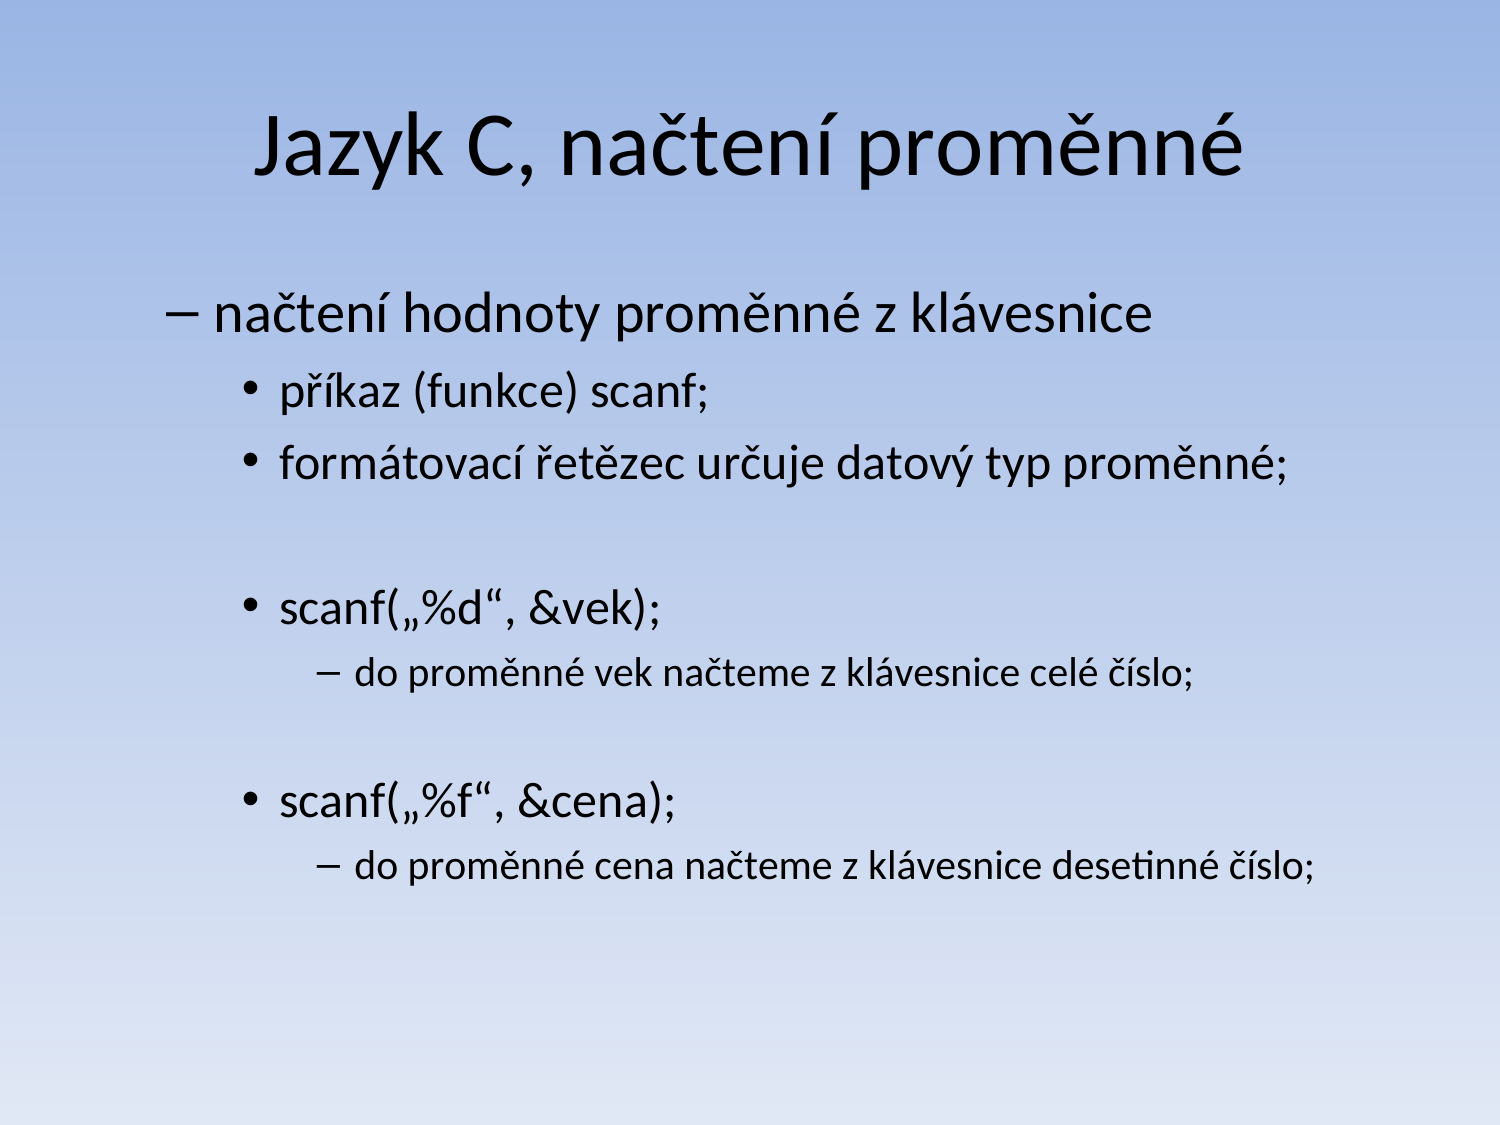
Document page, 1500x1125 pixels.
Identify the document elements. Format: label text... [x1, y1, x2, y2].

title Jazyk C, načtení proměnné [75, 45, 1426, 233]
list načtení hodnoty proměnné z klávesnice příkaz (funkce) scanf; formátovací řetězec určuje datový typ proměnné; scanf(„%d“, &vek); do proměnné vek načteme z klávesnice celé číslo; scanf(„%f“, &cena); do proměnné cena načteme z klávesnice desetinné číslo; [76, 267, 1427, 1010]
